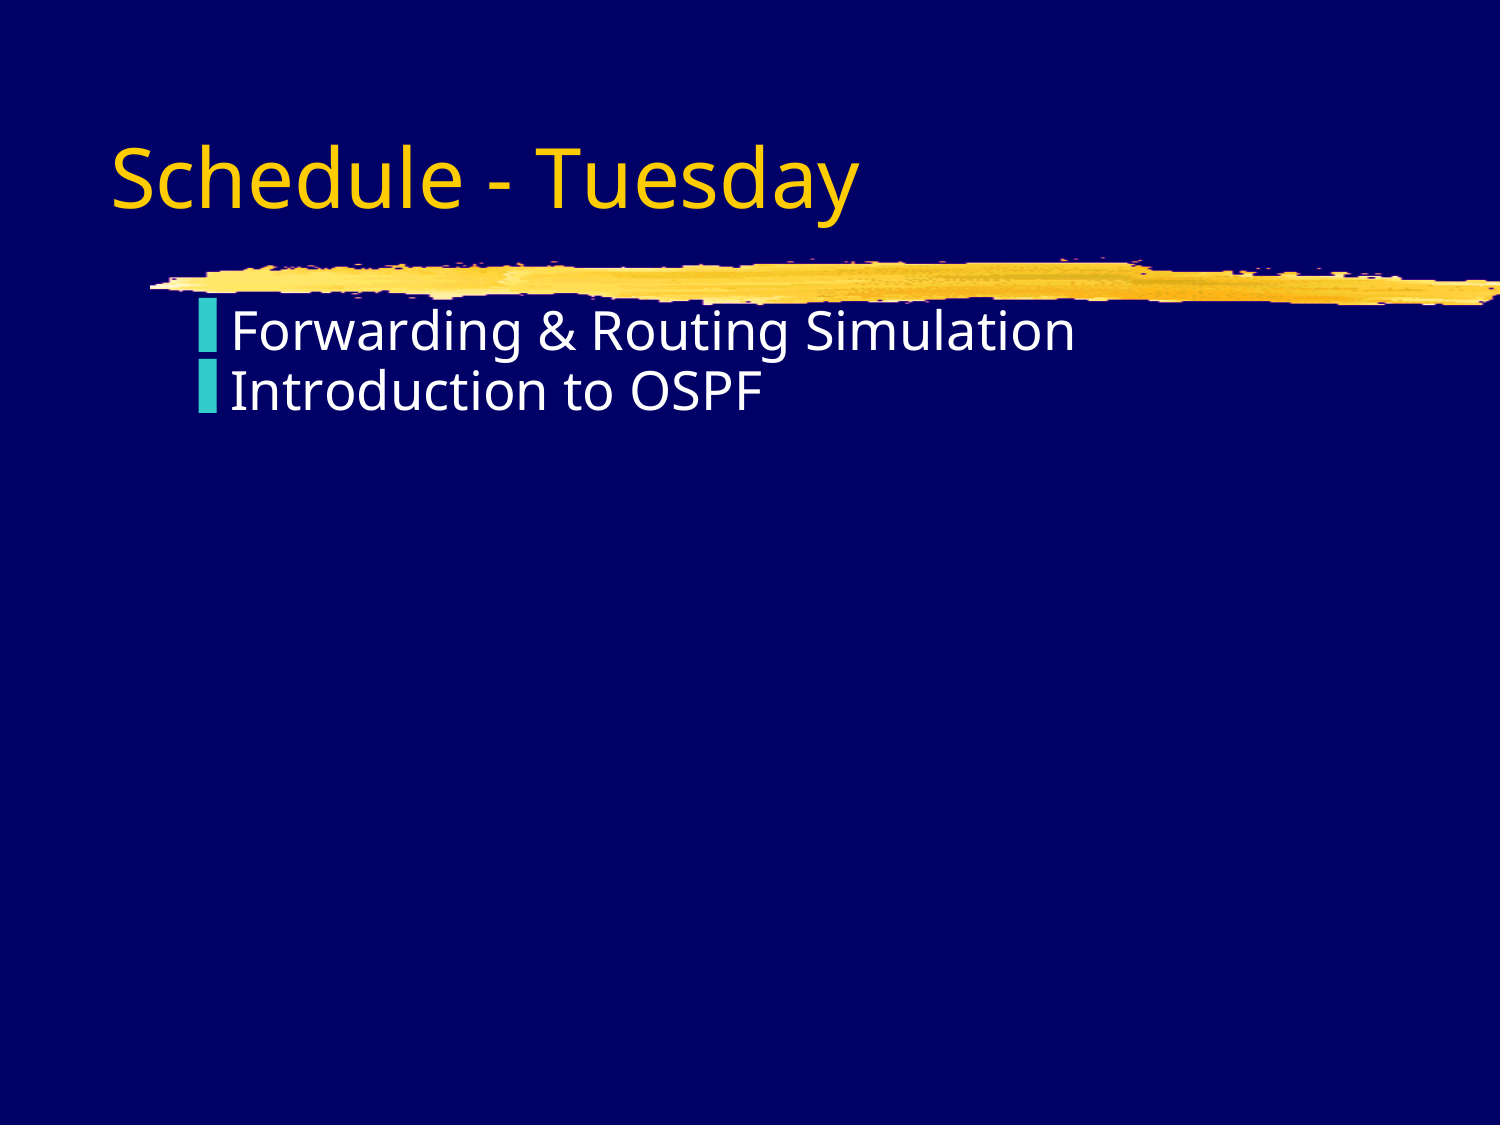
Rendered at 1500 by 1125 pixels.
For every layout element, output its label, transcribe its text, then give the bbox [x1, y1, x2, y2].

title Schedule - Tuesday [110, 78, 1391, 297]
list Forwarding & Routing Simulation Introduction to OSPF [110, 312, 1391, 1118]
picture [150, 252, 1500, 316]
